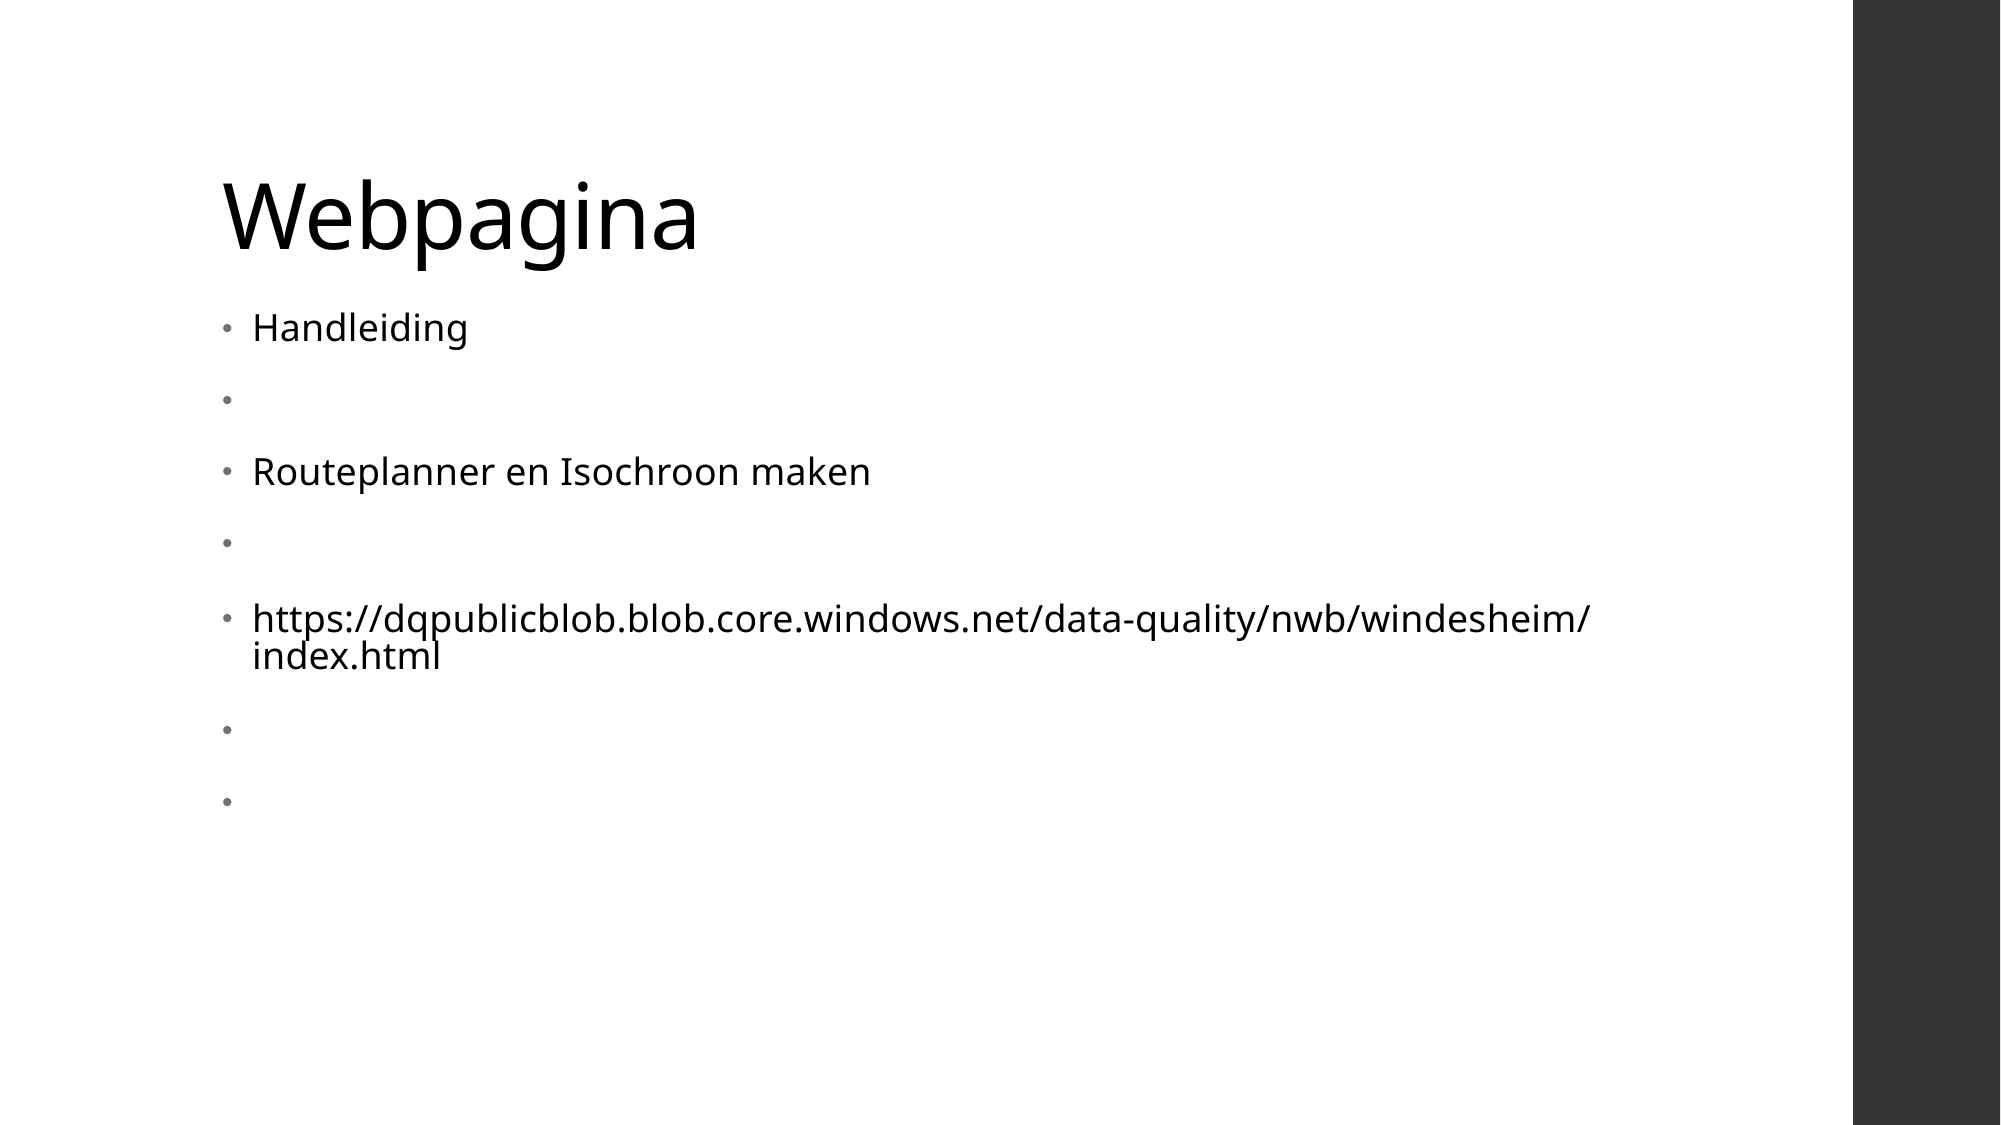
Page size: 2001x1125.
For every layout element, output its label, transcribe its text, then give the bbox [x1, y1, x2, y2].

list Handleiding Routeplanner en Isochroon maken https://dqpublicblob.blob.core.windows.net/data-quality/nwb/windesheim/index.html [206, 299, 1617, 1014]
title Webpagina [206, 60, 1797, 278]
